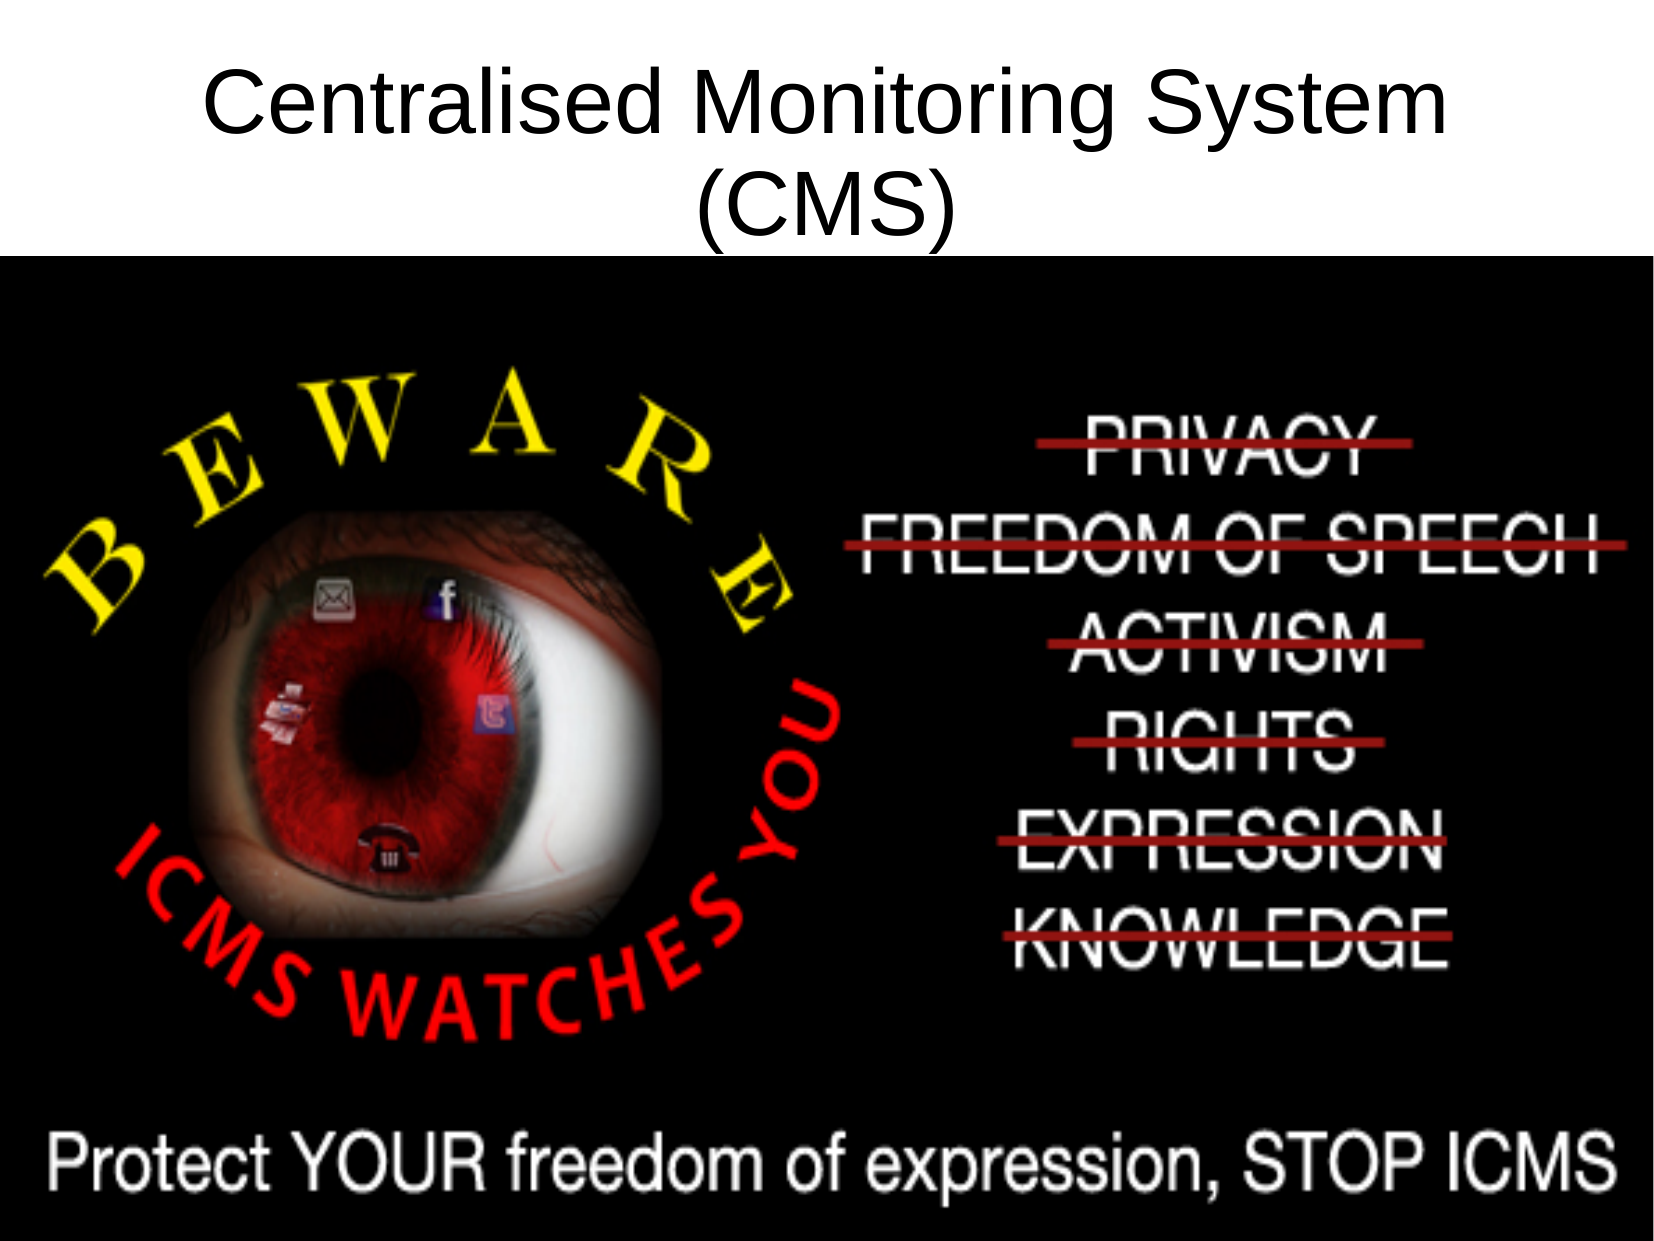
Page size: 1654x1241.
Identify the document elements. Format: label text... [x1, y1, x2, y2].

picture [0, 256, 1654, 1241]
title Centralised Monitoring System (CMS) [82, 49, 1571, 256]
